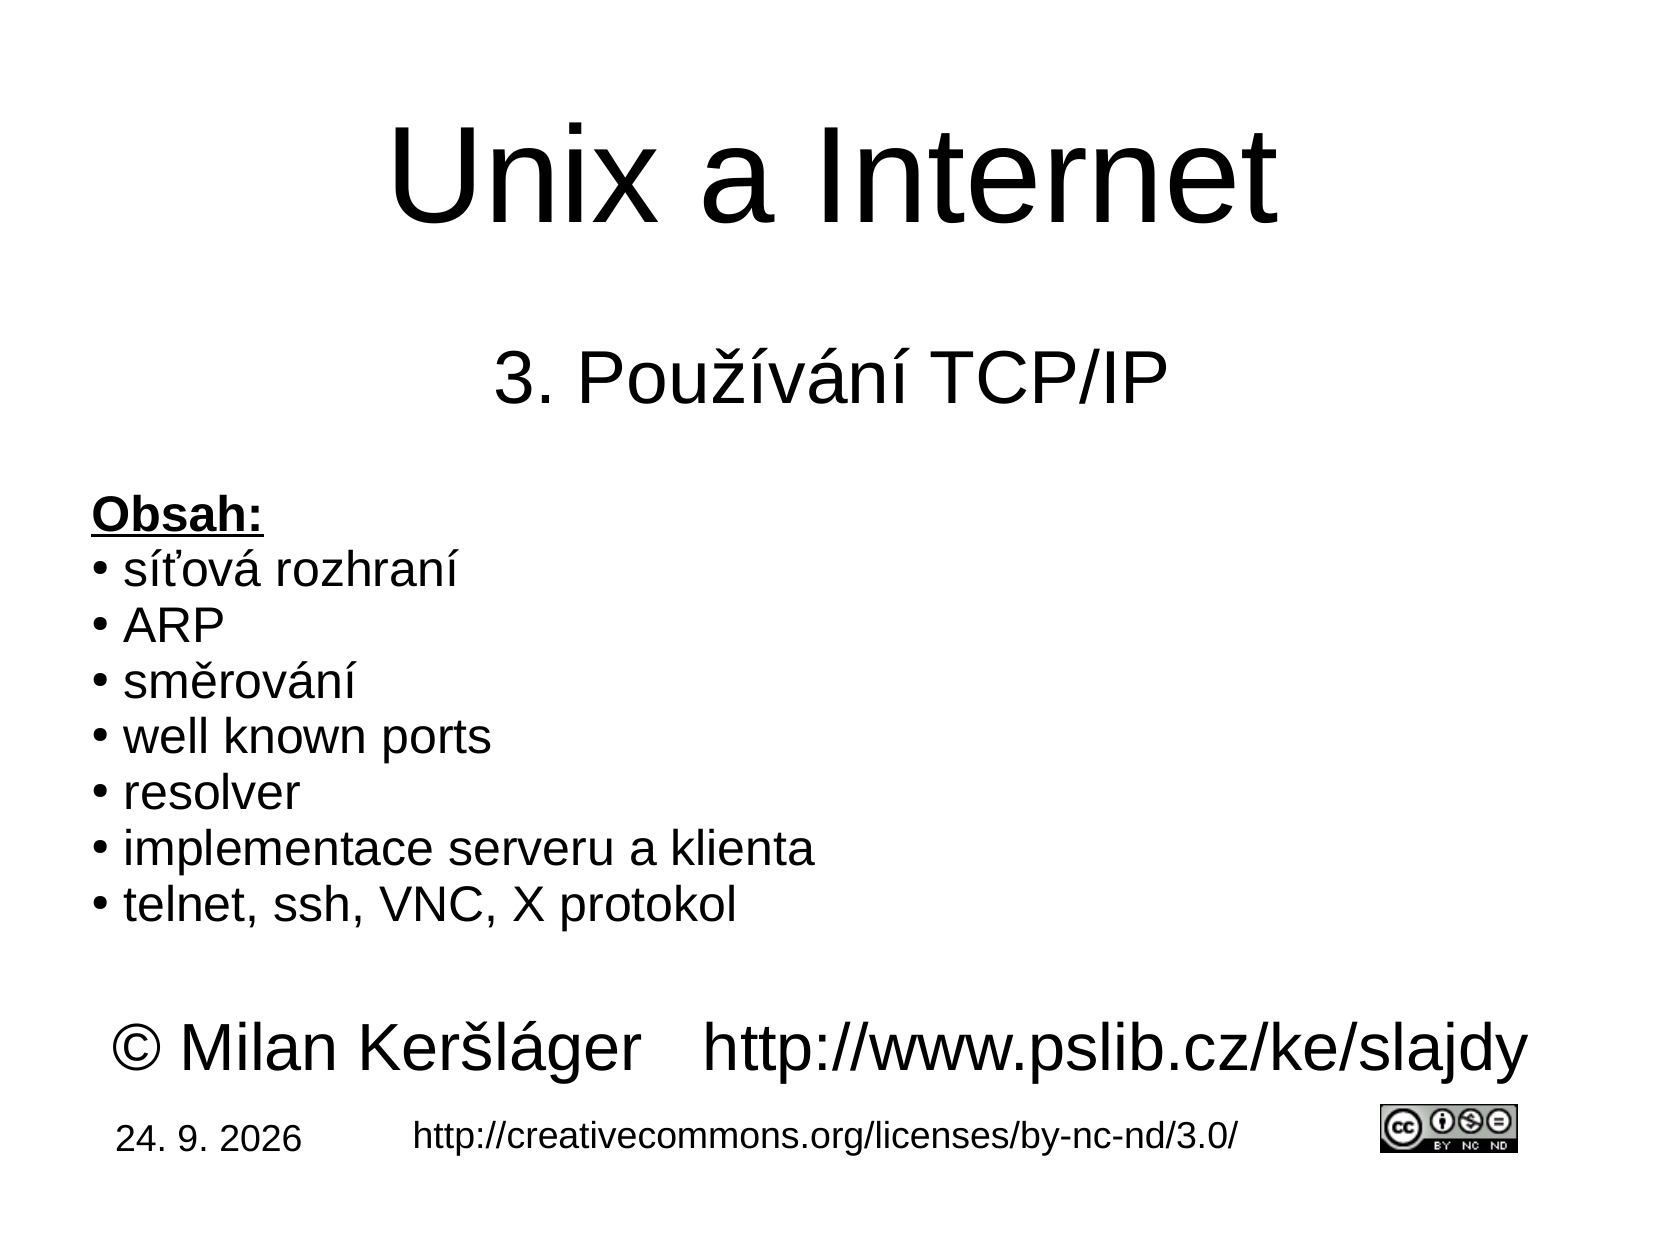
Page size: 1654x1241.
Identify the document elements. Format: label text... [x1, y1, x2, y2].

text_box http://creativecommons.org/licenses/by-nc-nd/3.0/ [339, 1107, 1313, 1165]
text_box Obsah: síťová rozhraní ARP směrování well known ports resolver implementace serveru a klienta telnet, ssh, VNC, X protokol [76, 478, 1583, 940]
picture [1380, 1104, 1518, 1153]
title Unix a Internet 3. Používání TCP/IP [88, 56, 1577, 461]
list © Milan Keršláger http://www.pslib.cz/ke/slajdy [76, 1009, 1565, 1087]
text_box 18.10.2012 [100, 1110, 337, 1168]
